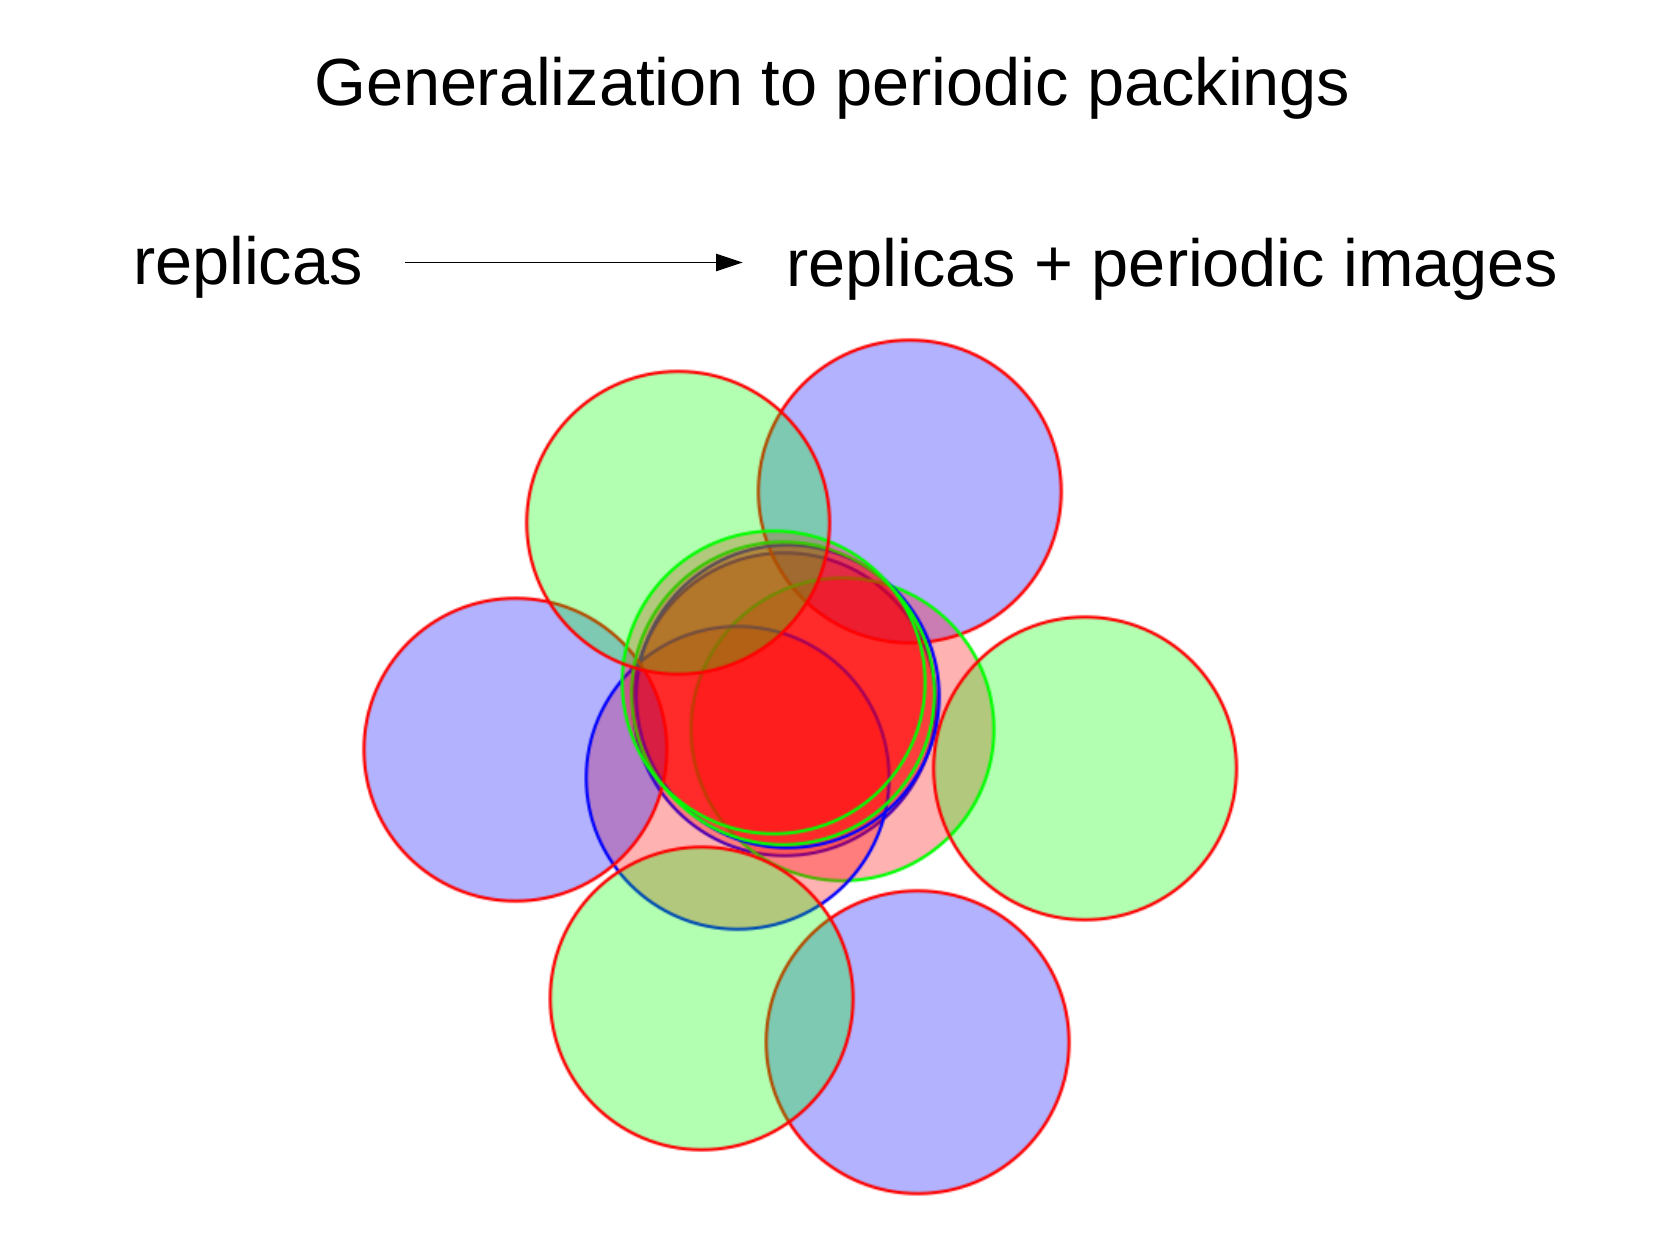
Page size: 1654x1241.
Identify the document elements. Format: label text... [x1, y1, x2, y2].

text_box Generalization to periodic packings [299, 37, 1372, 128]
text_box replicas + periodic images [771, 219, 1601, 309]
text_box replicas [118, 217, 562, 307]
picture [342, 315, 1281, 1224]
